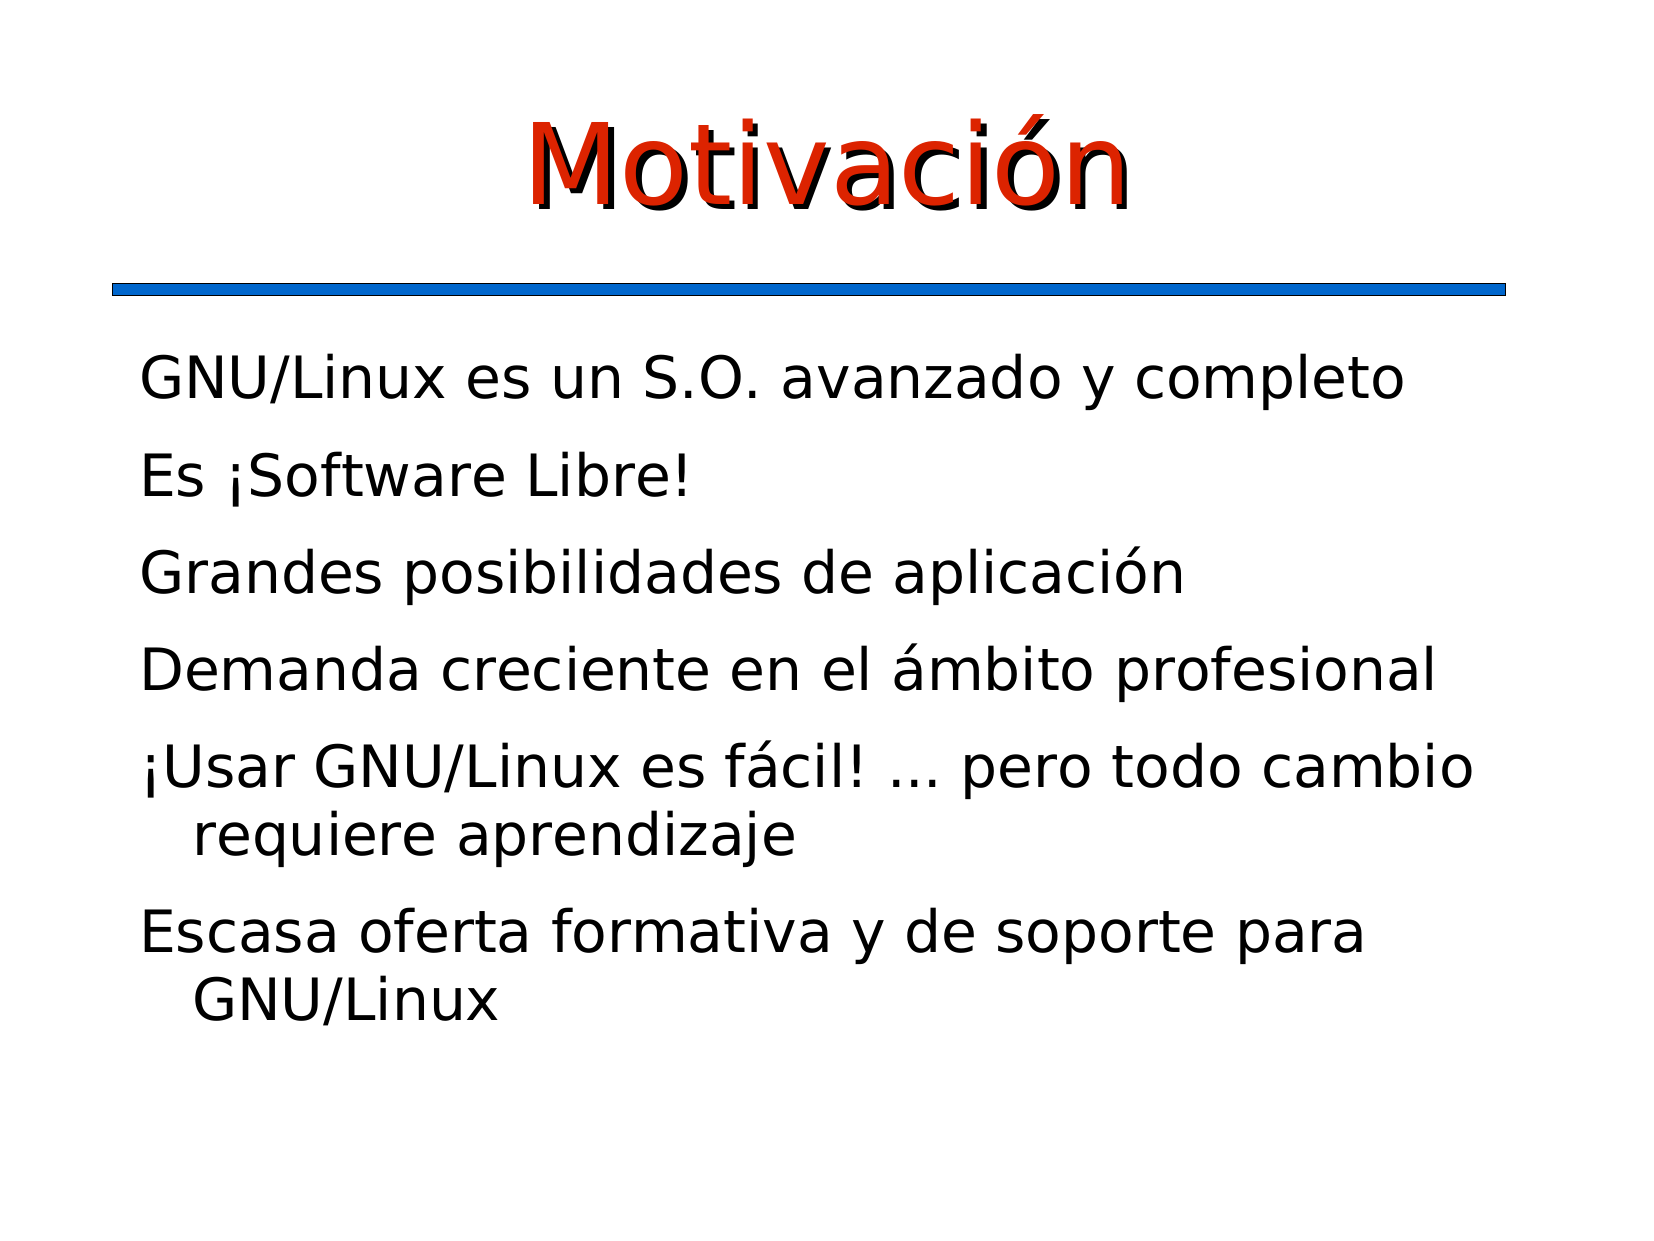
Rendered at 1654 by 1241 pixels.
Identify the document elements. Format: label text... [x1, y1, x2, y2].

list GNU/Linux es un S.O. avanzado y completo Es ¡Software Libre! Grandes posibilidades de aplicación Demanda creciente en el ámbito profesional ¡Usar GNU/Linux es fácil! ... pero todo cambio requiere aprendizaje Escasa oferta formativa y de soporte para GNU/Linux [121, 344, 1534, 1127]
title Motivación [121, 61, 1534, 269]
